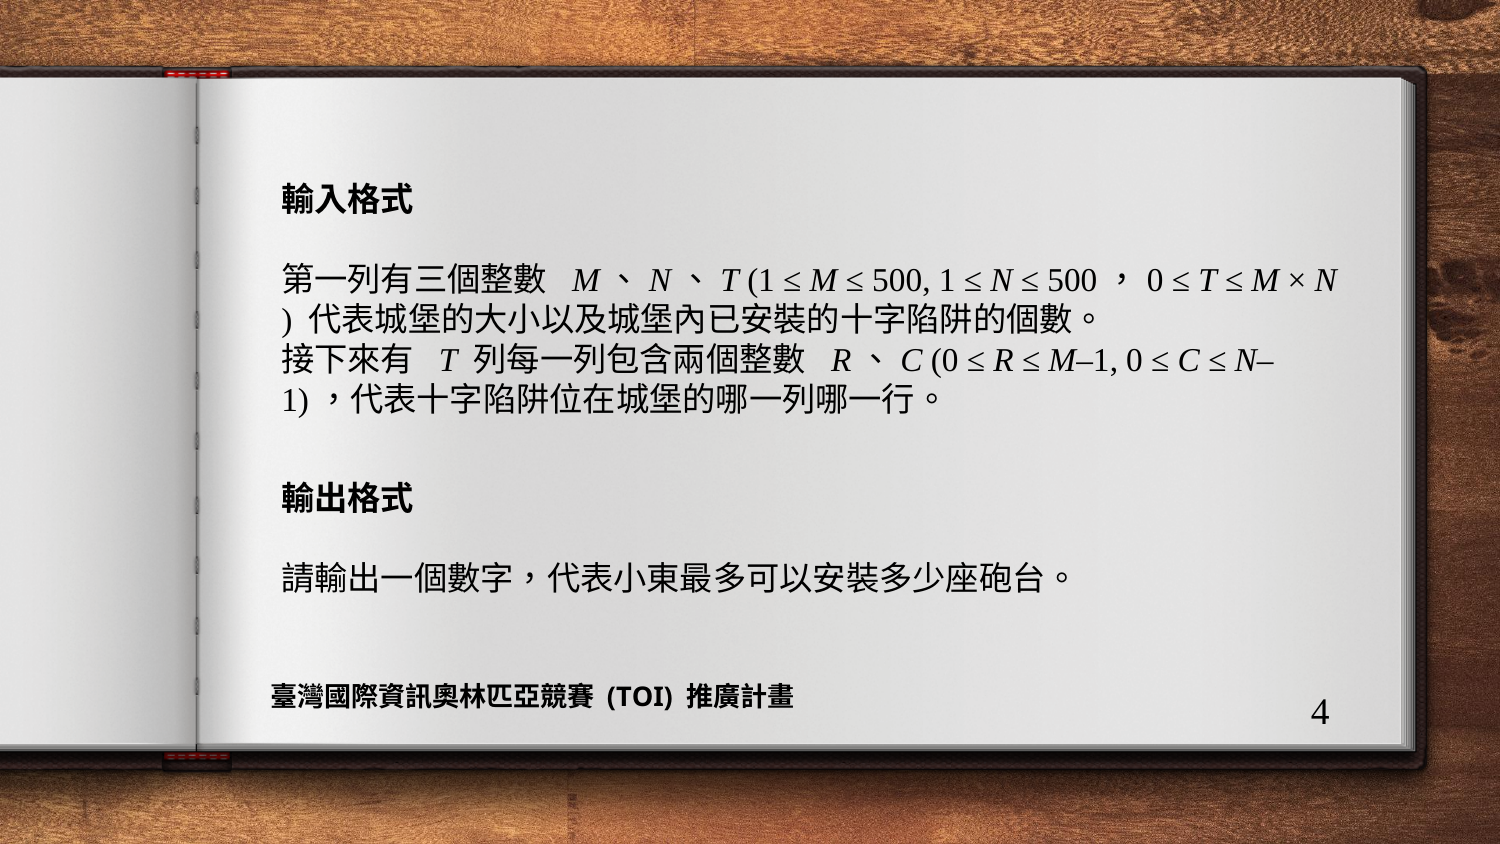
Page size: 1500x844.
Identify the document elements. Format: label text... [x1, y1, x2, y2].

text_box 輸出格式 請輸出一個數字，代表小東最多可以安裝多少座砲台。 [266, 469, 1368, 604]
text_box 輸入格式 第一列有三個整數 M、N、T (1 ≤ M ≤ 500, 1 ≤ N ≤ 500，0 ≤ T ≤ M × N ) 代表城堡的大小以及城堡內已安裝的十字陷阱的個數。 接下來有 T 列每一列包含兩個整數 R、C (0 ≤ R ≤ M–1, 0 ≤ C ≤ N–1)，代表十字陷阱位在城堡的哪一列哪一行。 [266, 171, 1356, 425]
text_box [1295, 672, 1386, 737]
